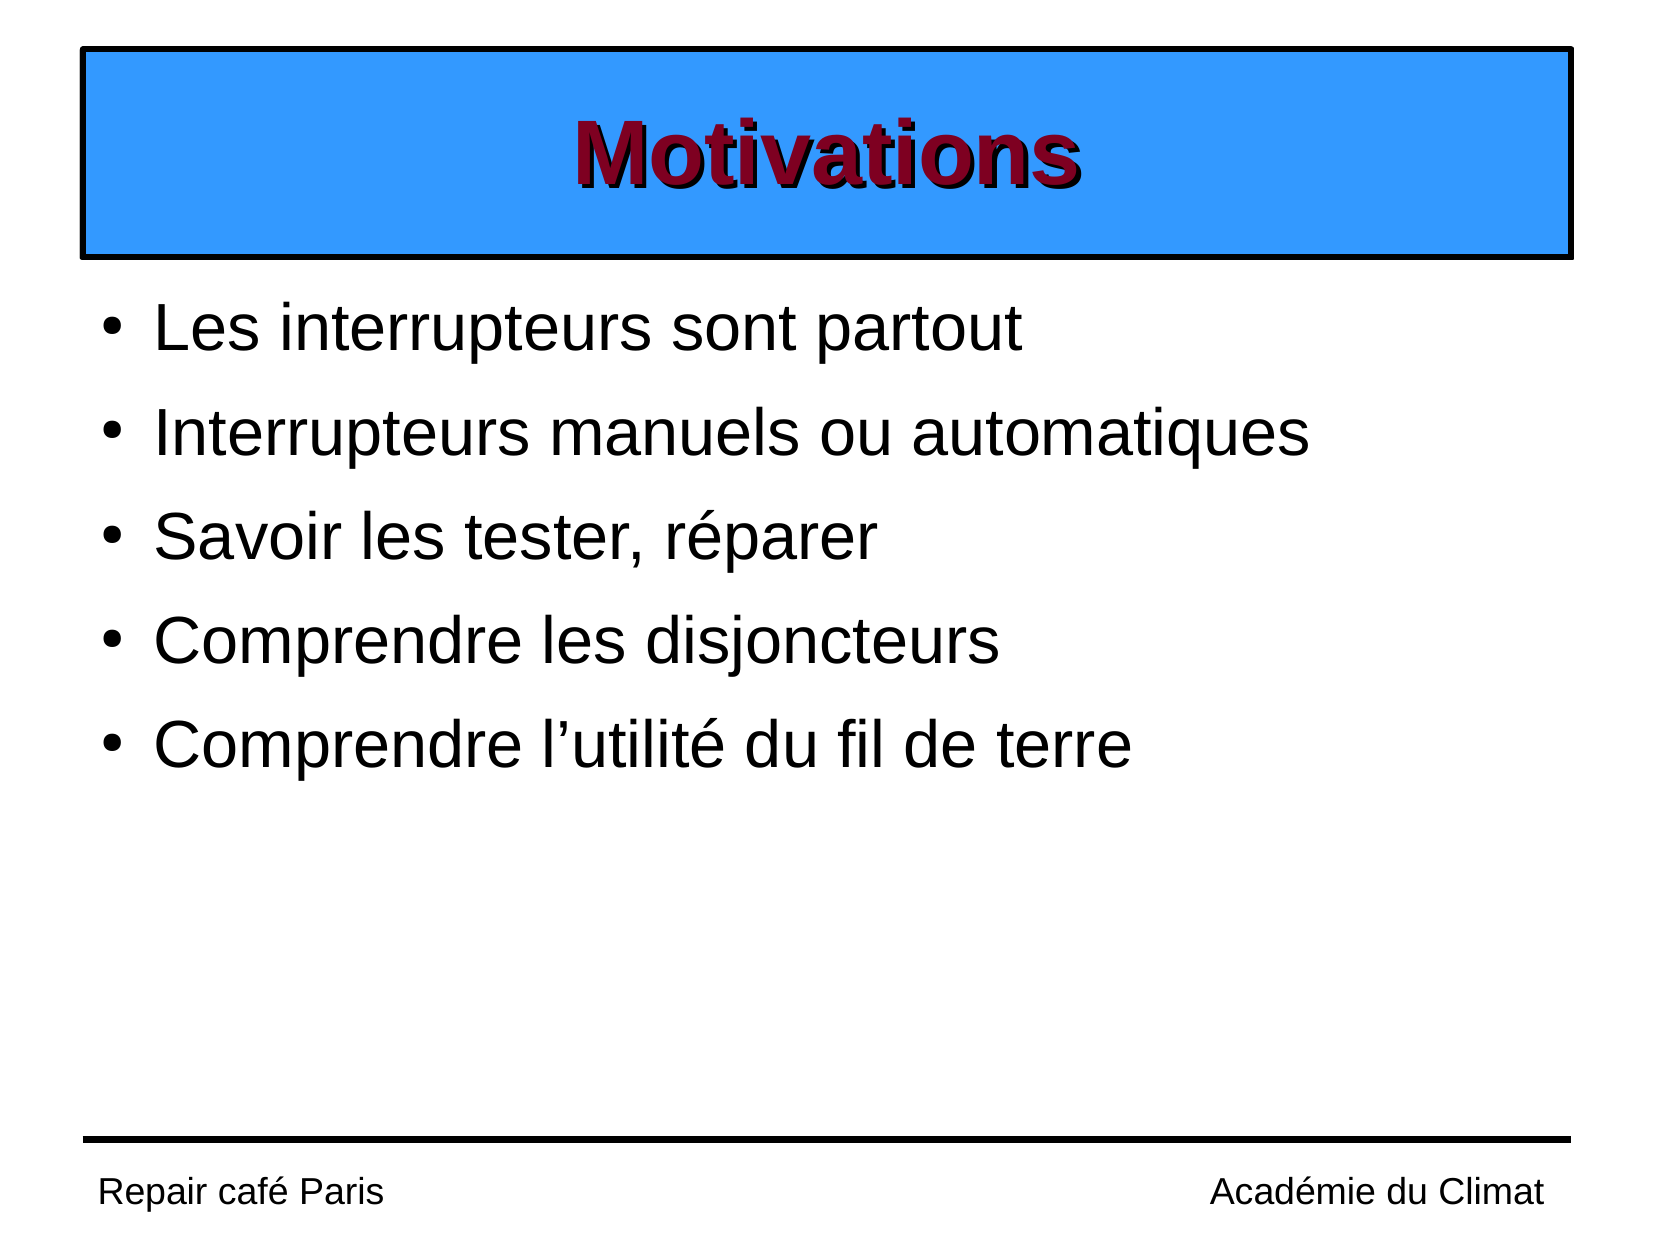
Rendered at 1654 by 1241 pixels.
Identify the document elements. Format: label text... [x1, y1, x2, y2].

title Motivations [82, 49, 1571, 257]
list Les interrupteurs sont partout Interrupteurs manuels ou automatiques Savoir les tester, réparer Comprendre les disjoncteurs Comprendre l’utilité du fil de terre [82, 290, 1571, 1111]
text_box Repair café Paris Académie du Climat [82, 1163, 1571, 1220]
